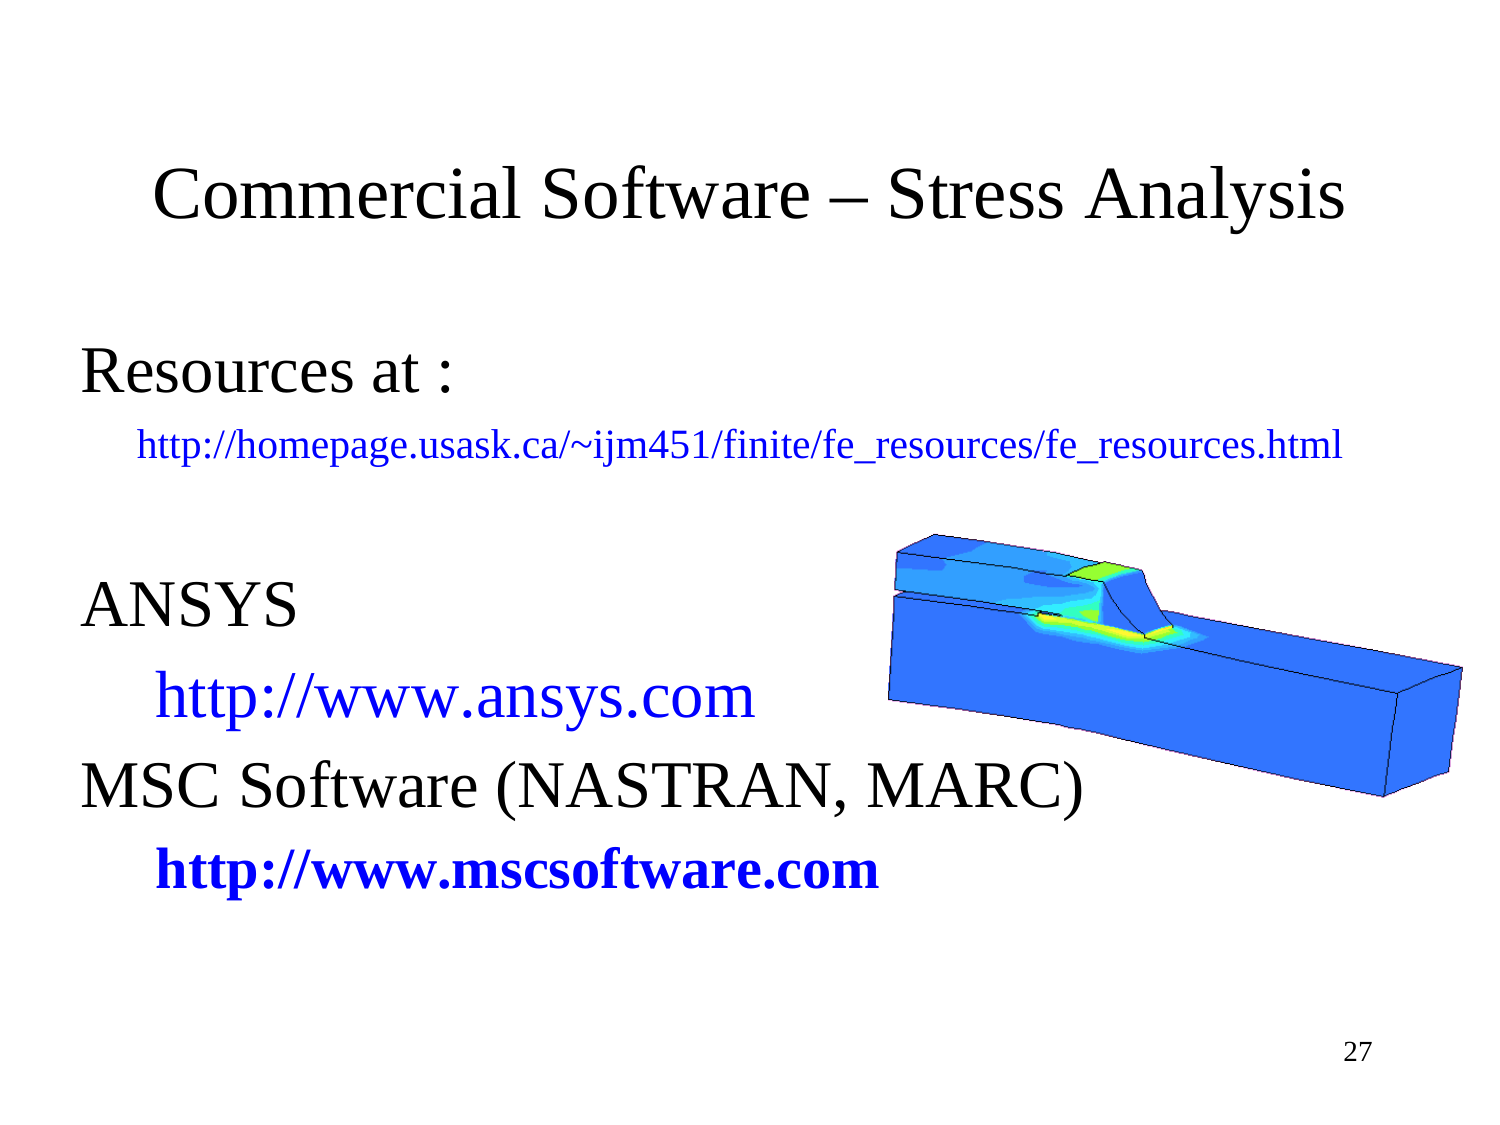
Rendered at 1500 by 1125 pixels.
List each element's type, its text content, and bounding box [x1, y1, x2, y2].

list Resources at : http://homepage.usask.ca/~ijm451/finite/fe_resources/fe_resources.html ANSYS http://www.ansys.com MSC Software (NASTRAN, MARC) http://www.mscsoftware.com [65, 324, 1388, 1125]
picture [868, 521, 1500, 827]
title Commercial Software – Stress Analysis [112, 99, 1388, 288]
